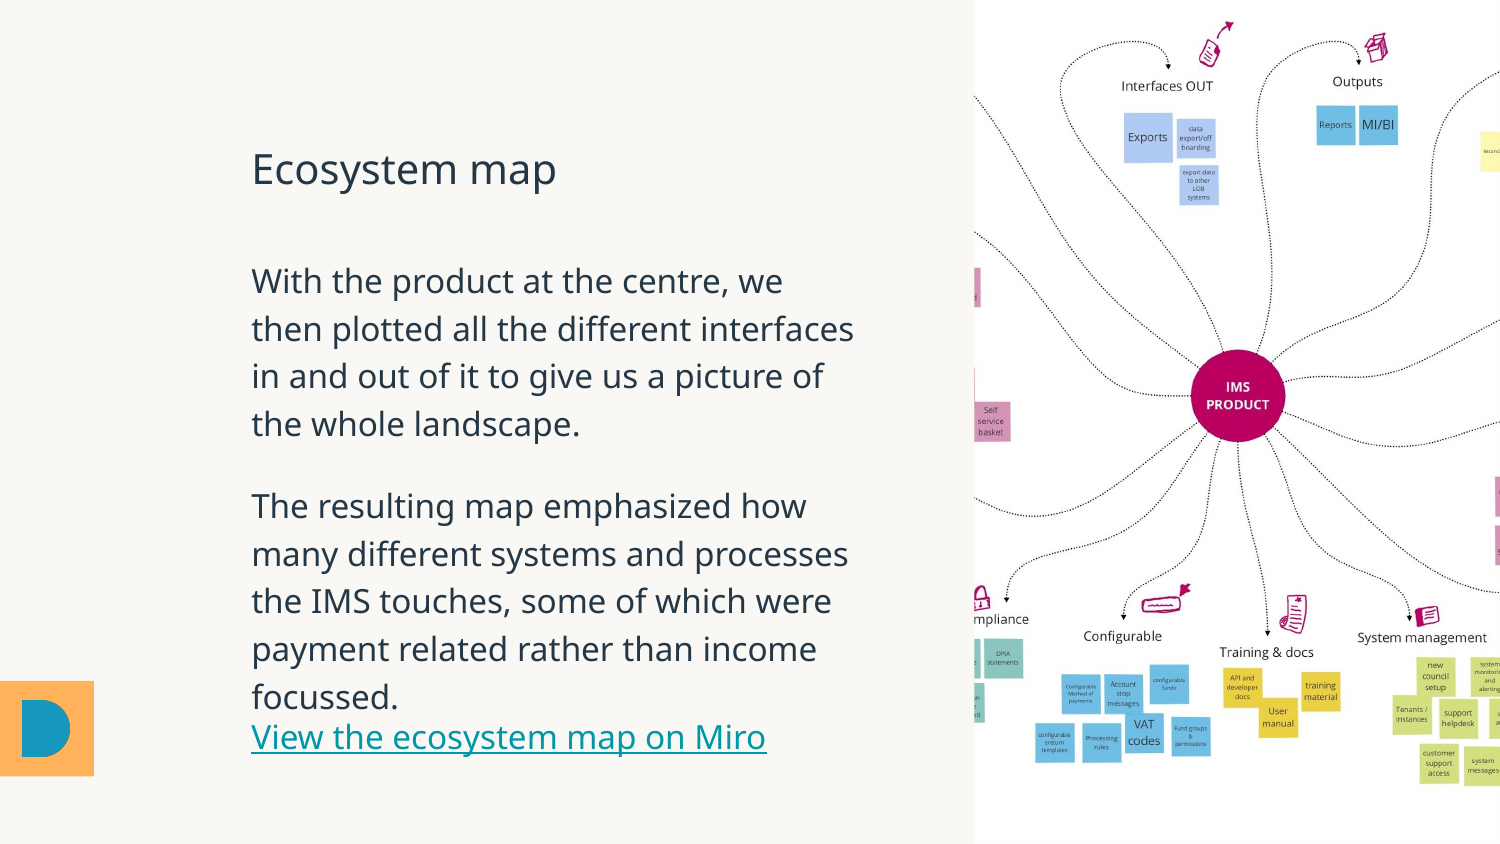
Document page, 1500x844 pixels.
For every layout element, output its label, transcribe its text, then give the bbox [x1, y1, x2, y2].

picture [974, 0, 1500, 844]
title Ecosystem map [236, 118, 1329, 237]
list With the product at the centre, we then plotted all the different interfaces in and out of it to give us a picture of the whole landscape. The resulting map emphasized how many different systems and processes the IMS touches, some of which were payment related rather than income focussed. [236, 237, 872, 681]
picture [22, 700, 70, 757]
list View the ecosystem map on Miro [236, 691, 919, 777]
